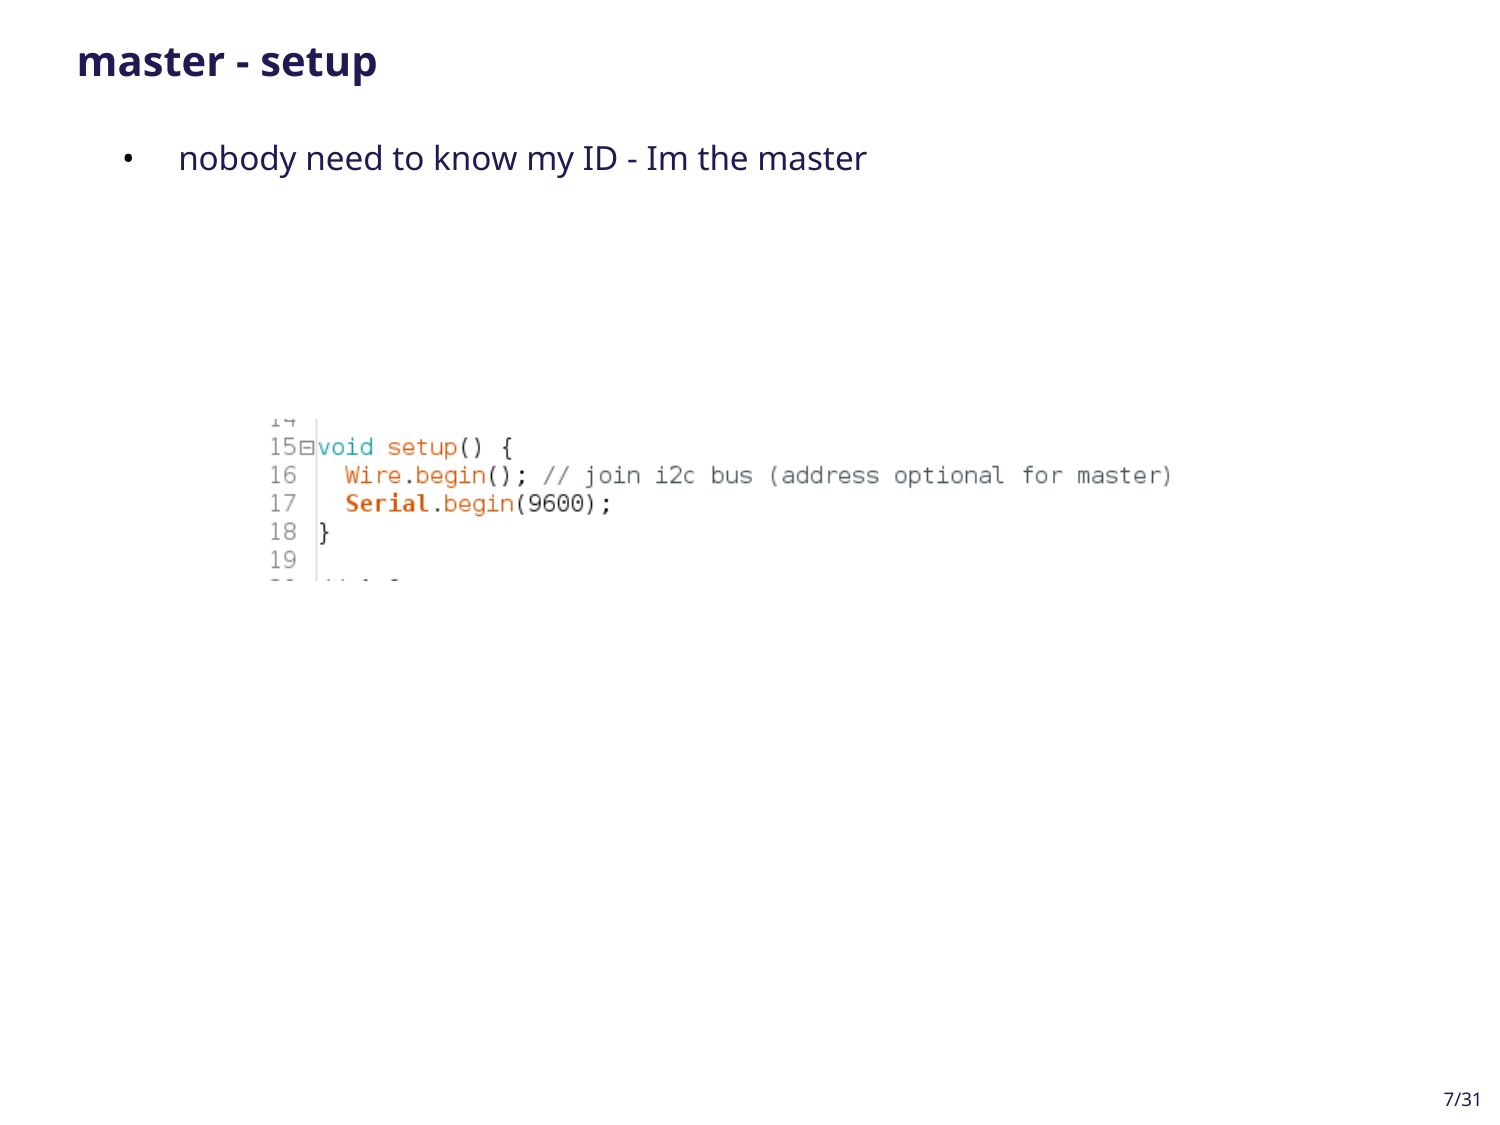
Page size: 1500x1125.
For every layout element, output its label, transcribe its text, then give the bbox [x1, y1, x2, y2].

title master - setup [61, 28, 1441, 92]
picture [255, 419, 1227, 581]
list nobody need to know my ID - Im the master [60, 135, 1482, 1081]
